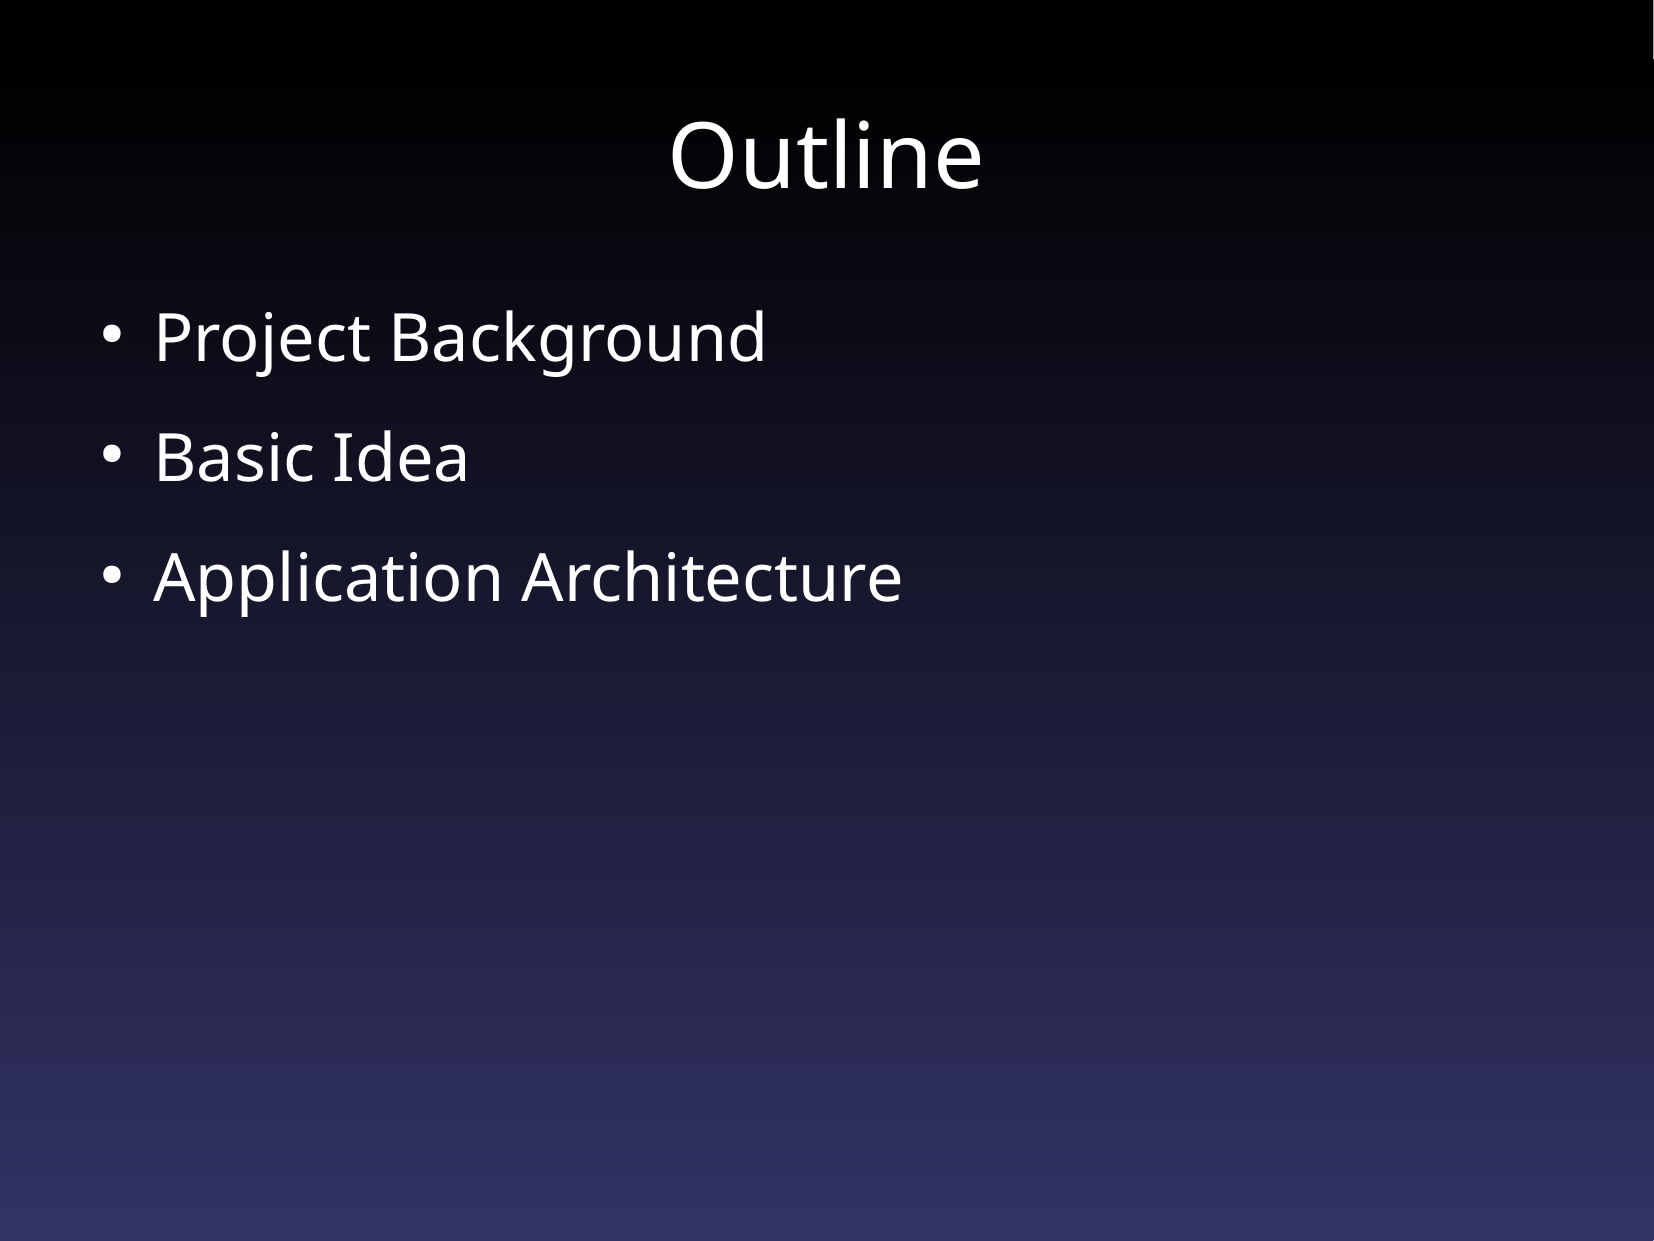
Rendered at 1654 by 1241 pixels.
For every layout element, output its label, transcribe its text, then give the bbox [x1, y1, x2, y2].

title Outline [82, 49, 1571, 257]
list Project Background Basic Idea Application Architecture [82, 290, 1571, 1094]
